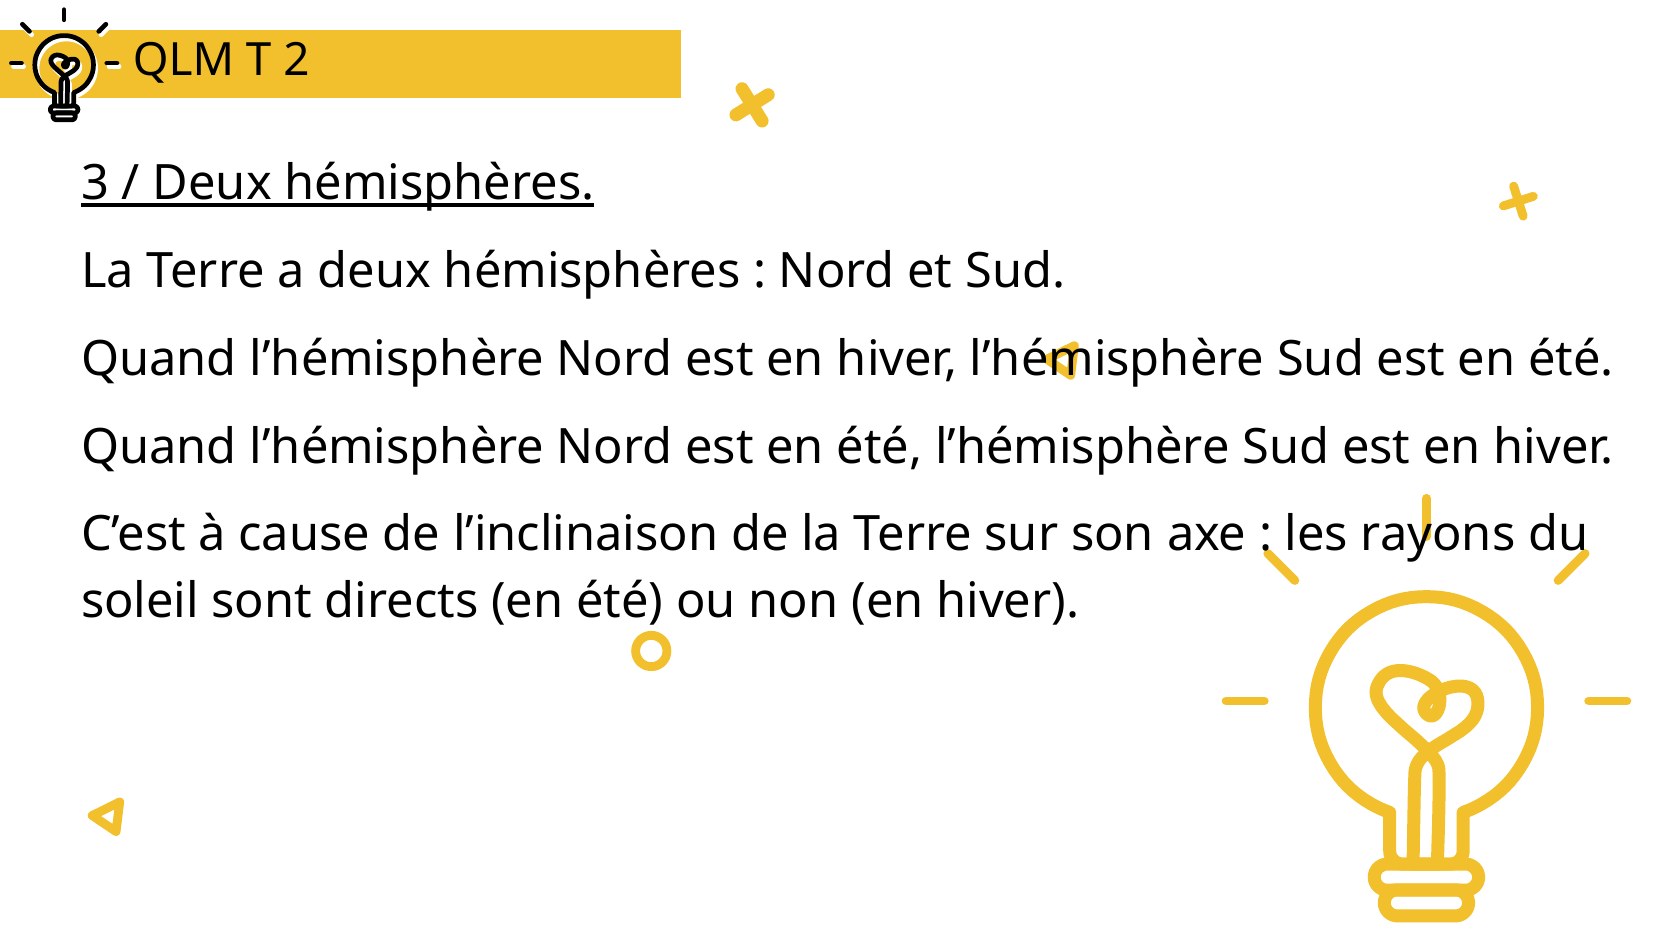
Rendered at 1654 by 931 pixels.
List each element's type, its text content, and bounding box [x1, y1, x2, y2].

list 3 / Deux hémisphères. La Terre a deux hémisphères : Nord et Sud. Quand l’hémisphère Nord est en hiver, l’hémisphère Sud est en été. Quand l’hémisphère Nord est en été, l’hémisphère Sud est en hiver. C’est à cause de l’inclinaison de la Terre sur son axe : les rayons du soleil sont directs (en été) ou non (en hiver). [29, 147, 1625, 733]
subtitle QLM T 2 [132, 17, 677, 97]
